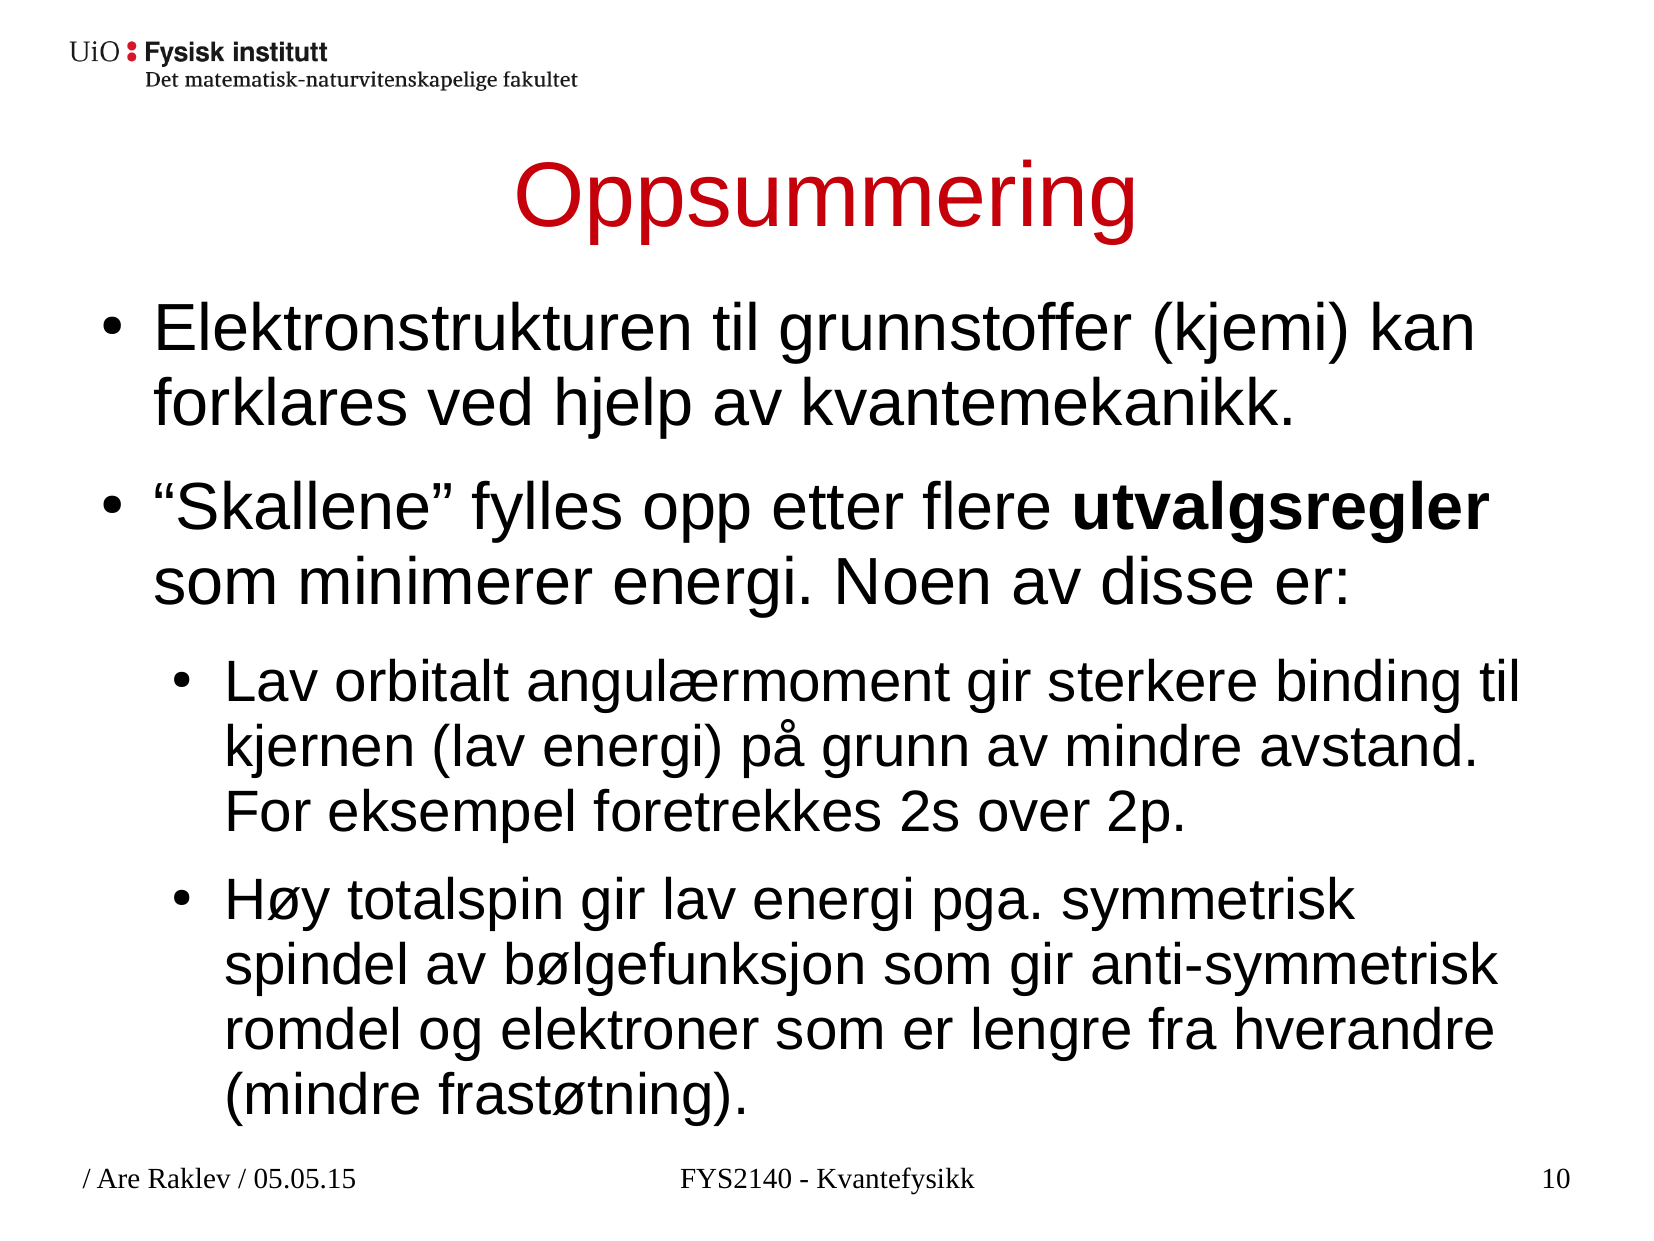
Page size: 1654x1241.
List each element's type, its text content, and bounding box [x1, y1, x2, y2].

title Oppsummering [82, 90, 1571, 298]
picture [68, 37, 581, 93]
list Elektronstrukturen til grunnstoffer (kjemi) kan forklares ved hjelp av kvantemekanikk. “Skallene” fylles opp etter flere utvalgsregler som minimerer energi. Noen av disse er: Lav orbitalt angulærmoment gir sterkere binding til kjernen (lav energi) på grunn av mindre avstand. For eksempel foretrekkes 2s over 2p. Høy totalspin gir lav energi pga. symmetrisk spindel av bølgefunksjon som gir anti-symmetrisk romdel og elektroner som er lengre fra hverandre (mindre frastøtning). [82, 290, 1538, 1127]
